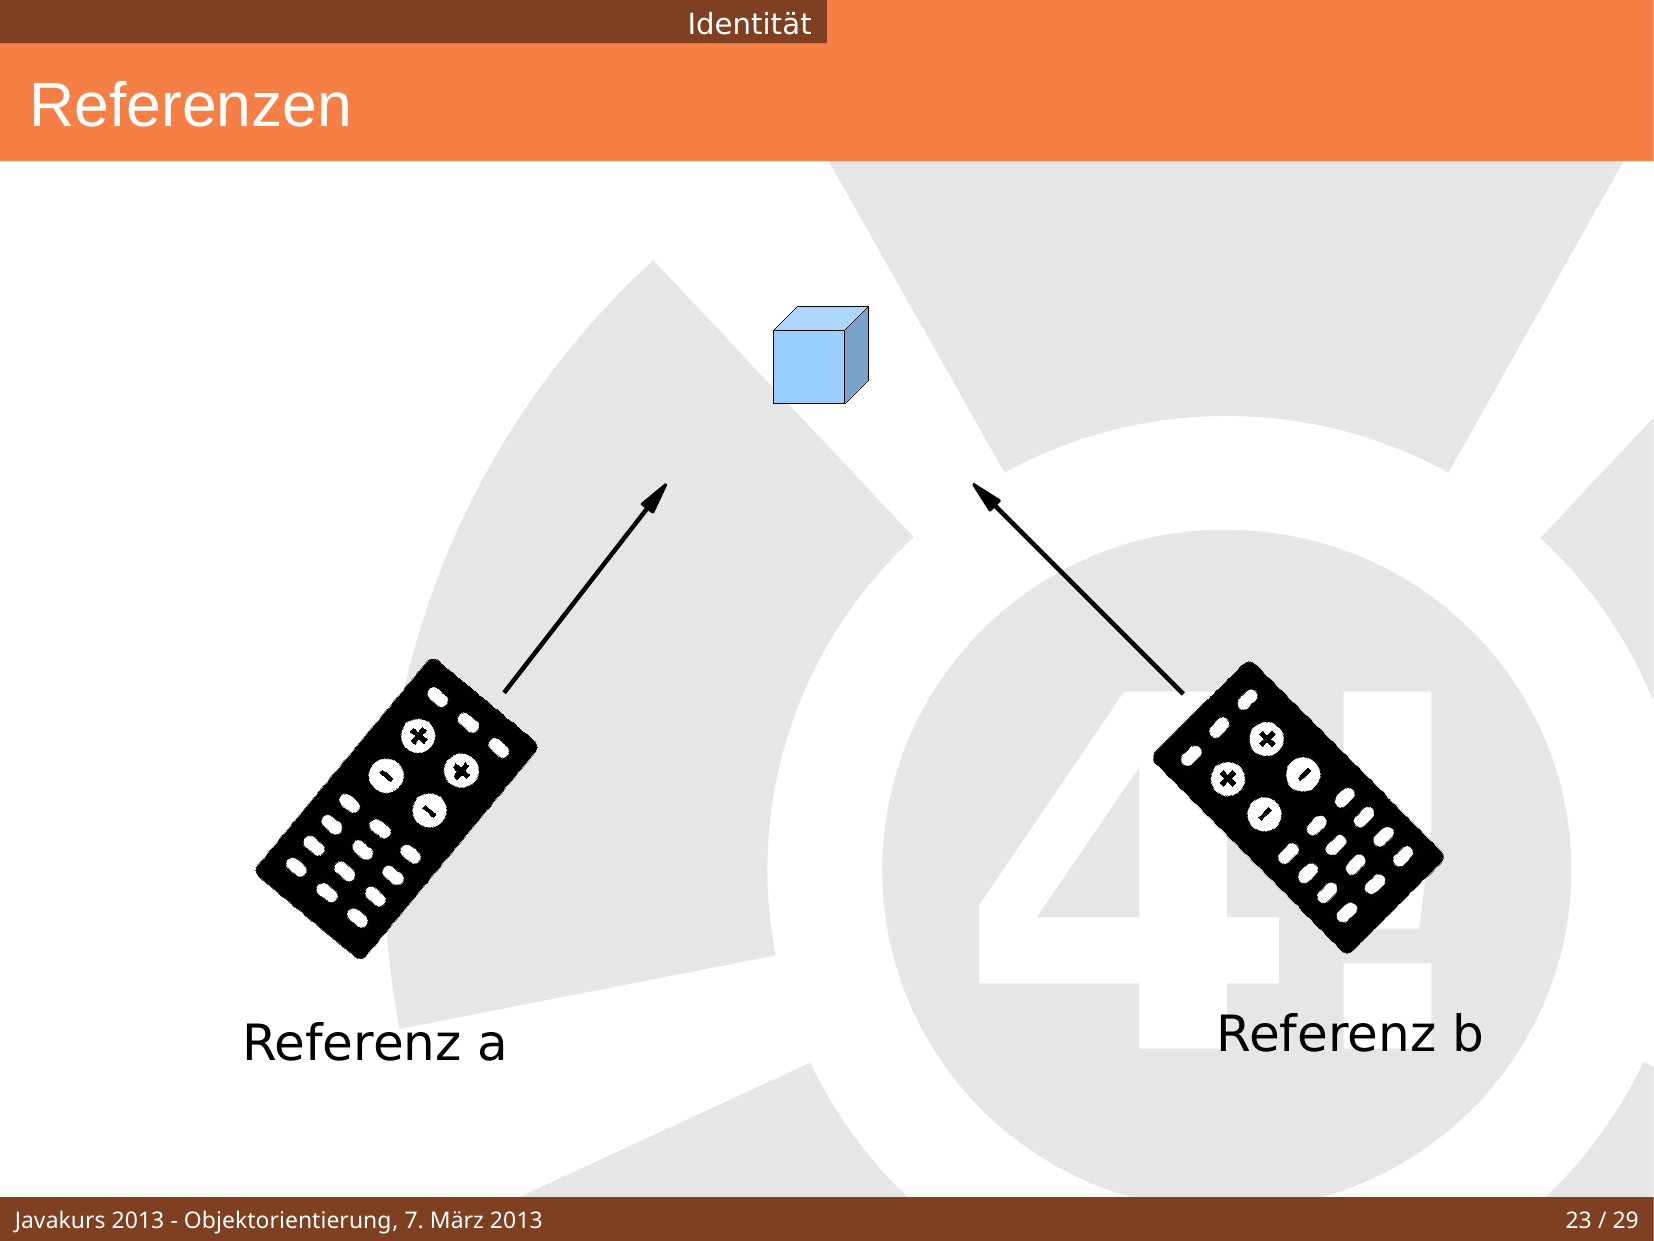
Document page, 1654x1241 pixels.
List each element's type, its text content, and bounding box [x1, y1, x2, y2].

text_box [502, 483, 667, 695]
text_box Referenz b [1216, 1004, 1485, 1064]
text_box [773, 306, 869, 404]
picture [1080, 589, 1483, 993]
title Referenzen [29, 67, 1595, 143]
text_box Identität [29, 0, 827, 50]
picture [216, 583, 605, 998]
text_box [972, 483, 1185, 696]
text_box Referenz a [242, 1013, 509, 1073]
